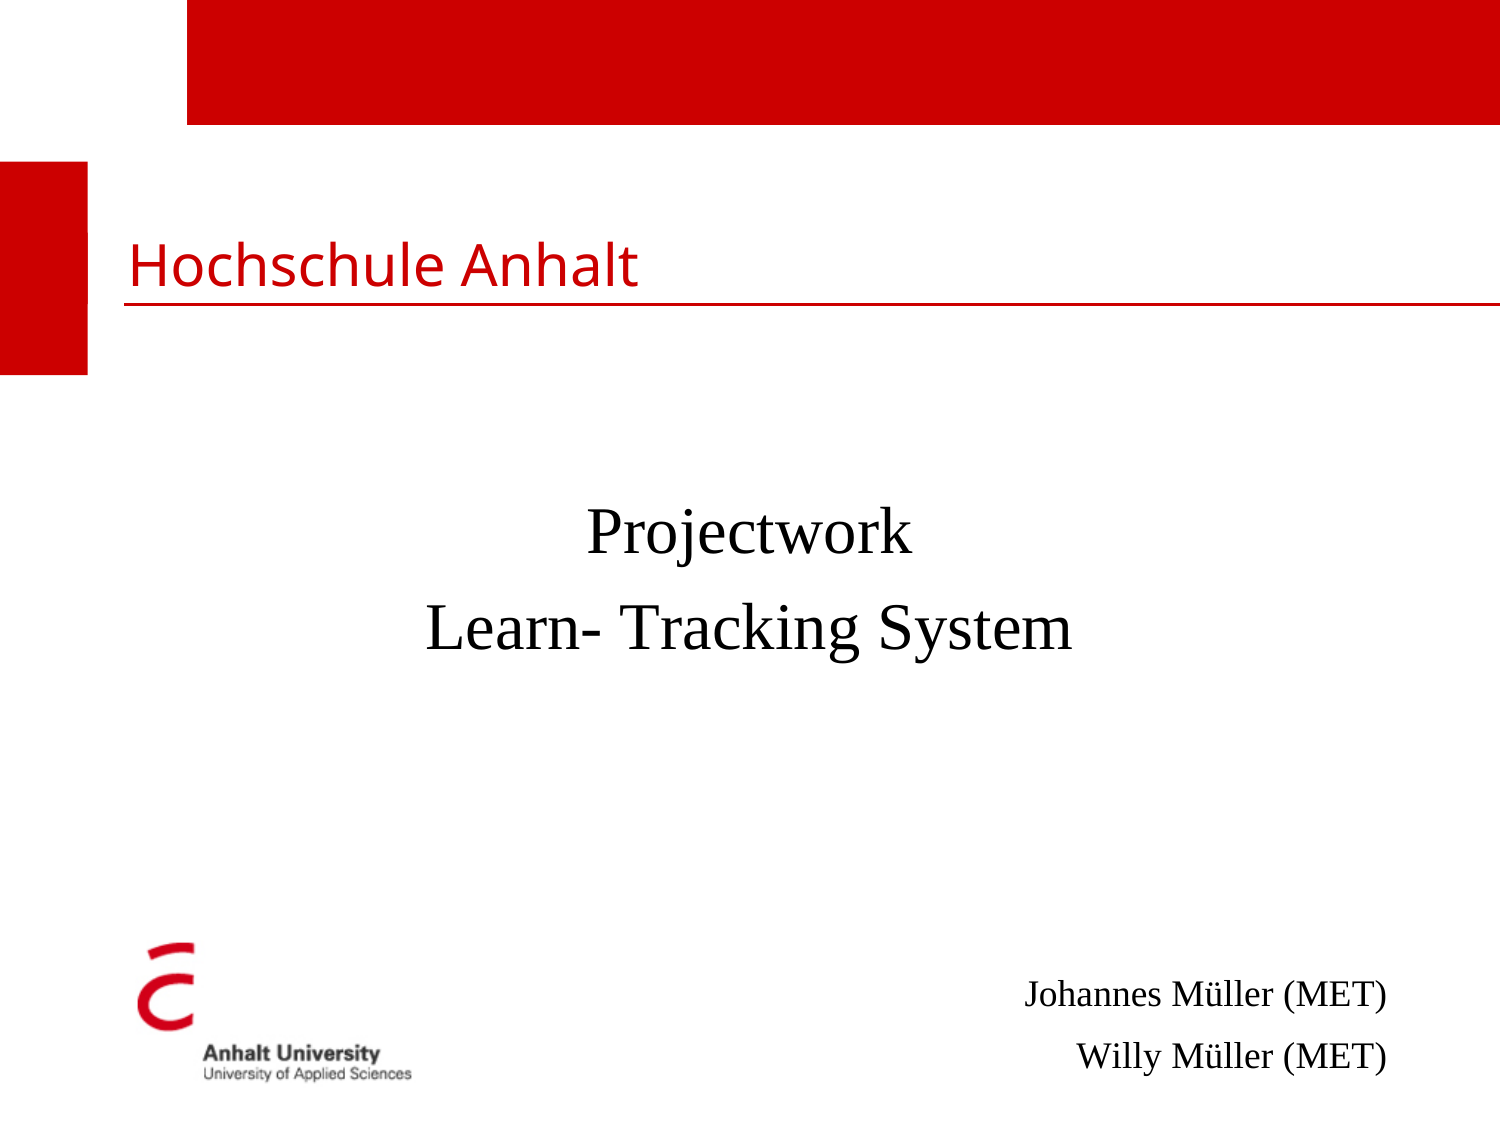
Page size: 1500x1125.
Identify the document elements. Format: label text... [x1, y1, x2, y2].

subtitle Projectwork Learn- Tracking System Johannes Müller (MET) Willy Müller (MET) [112, 99, 1388, 1125]
text_box [0, 232, 88, 376]
text_box [187, 0, 1500, 125]
